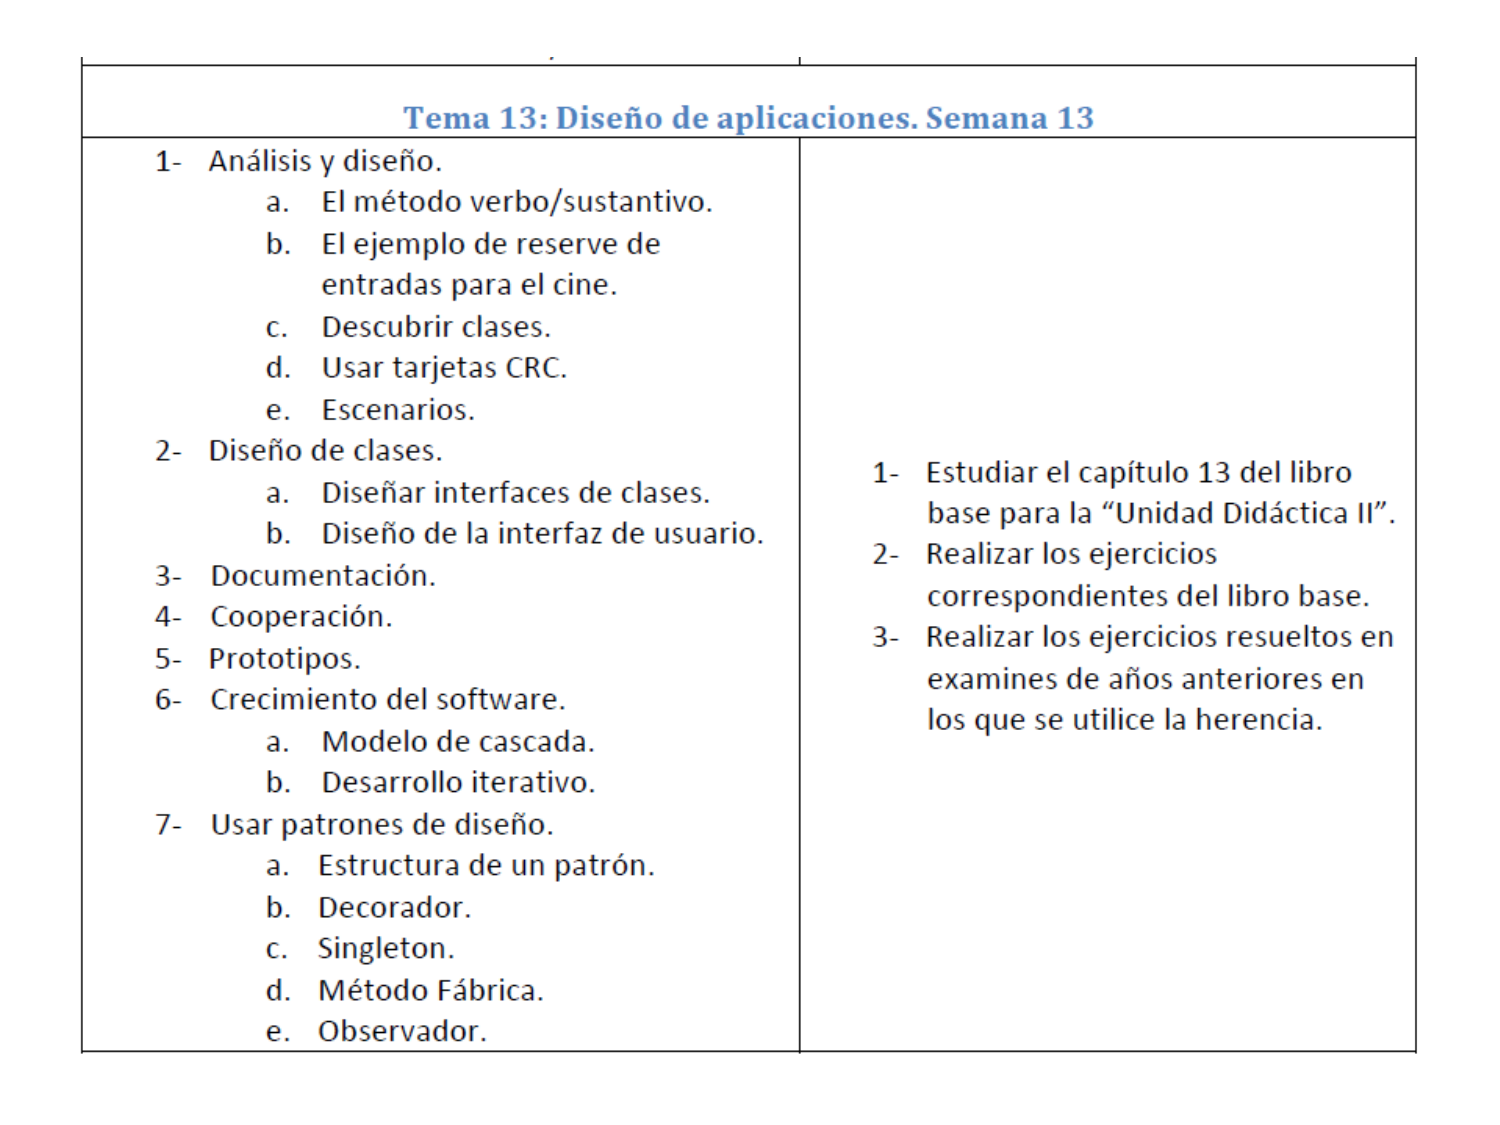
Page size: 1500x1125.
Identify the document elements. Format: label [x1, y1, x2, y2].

picture [72, 57, 1428, 1068]
